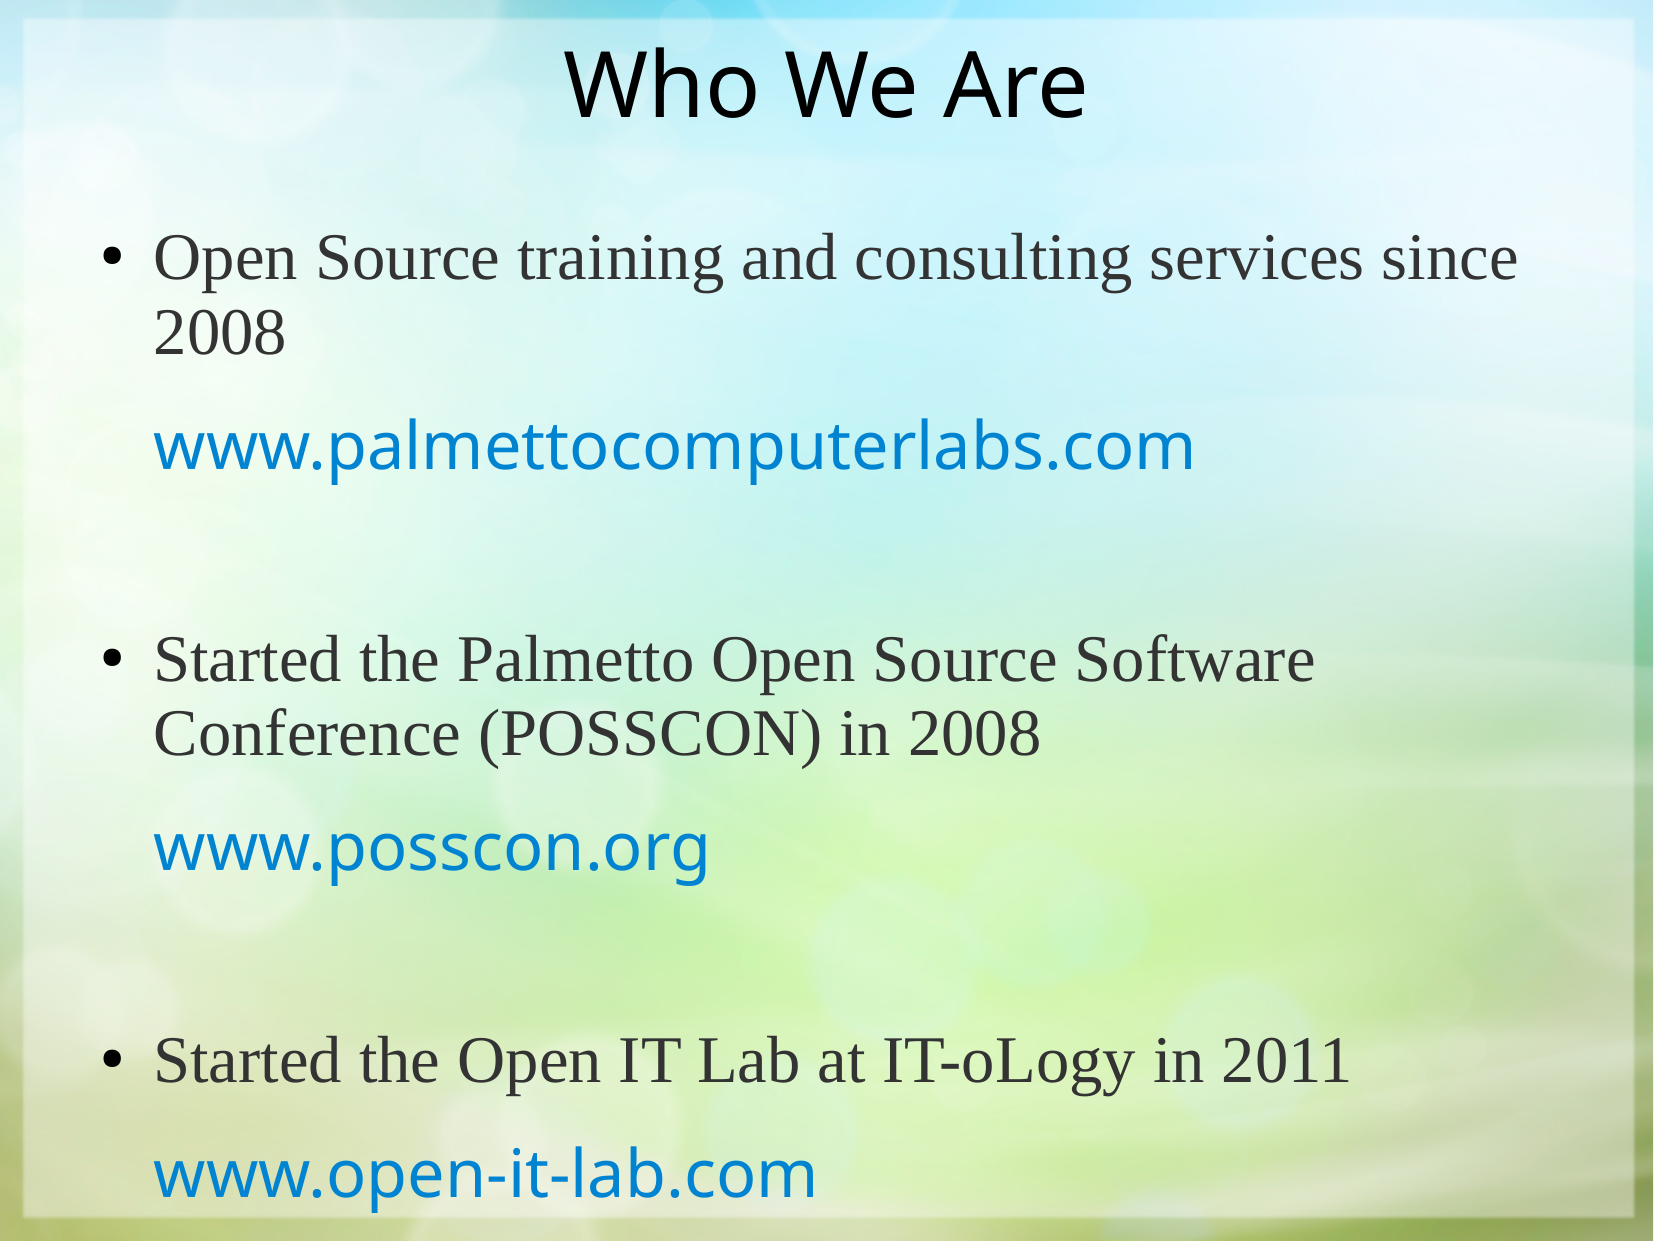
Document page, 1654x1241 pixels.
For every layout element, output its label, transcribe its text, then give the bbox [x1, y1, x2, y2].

picture [0, 0, 1654, 1241]
list Open Source training and consulting services since 2008 www.palmettocomputerlabs.com Started the Palmetto Open Source Software Conference (POSSCON) in 2008 www.posscon.org Started the Open IT Lab at IT-oLogy in 2011 www.open-it-lab.com [82, 220, 1571, 1179]
title Who We Are [82, 0, 1571, 186]
